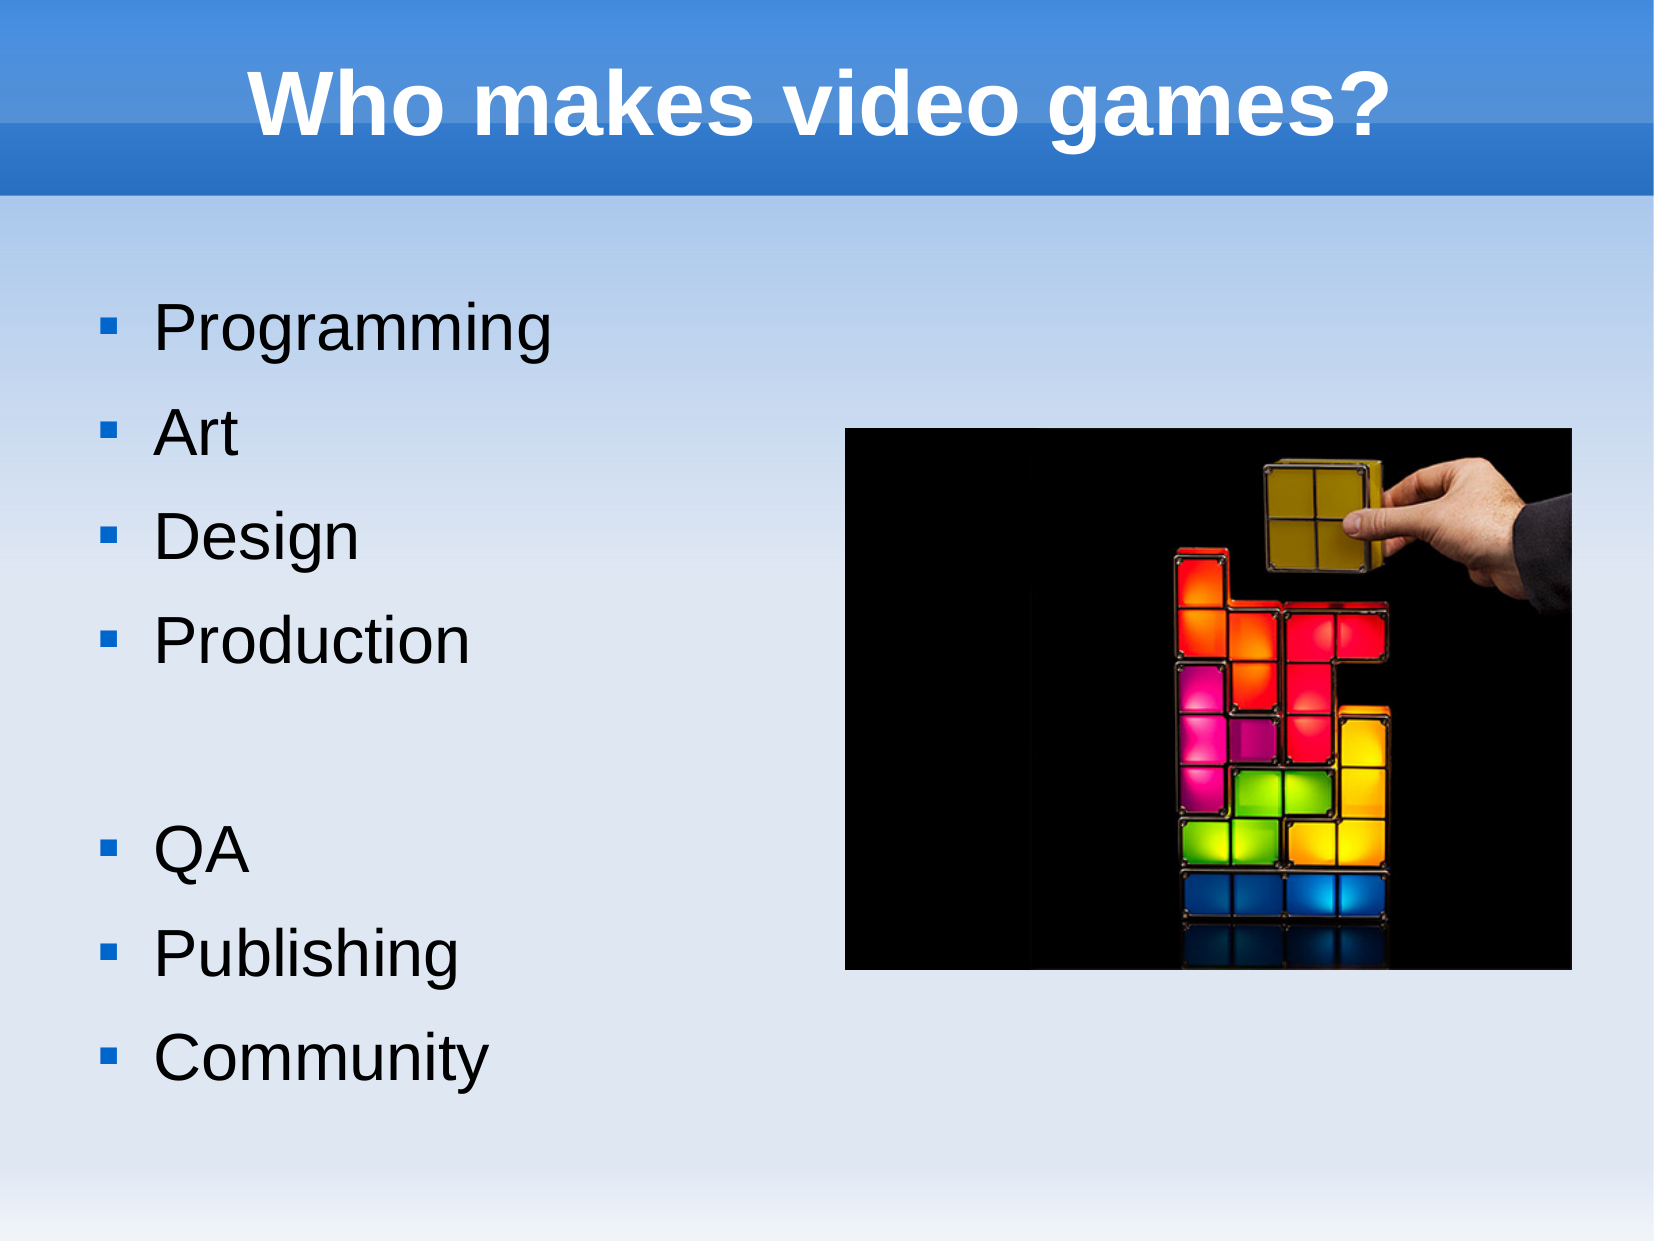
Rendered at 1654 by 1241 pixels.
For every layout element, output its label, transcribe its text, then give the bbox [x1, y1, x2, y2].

list Programming Art Design Production QA Publishing Community [82, 290, 809, 1109]
picture [0, 0, 1654, 1241]
title Who makes video games? [76, 0, 1565, 208]
